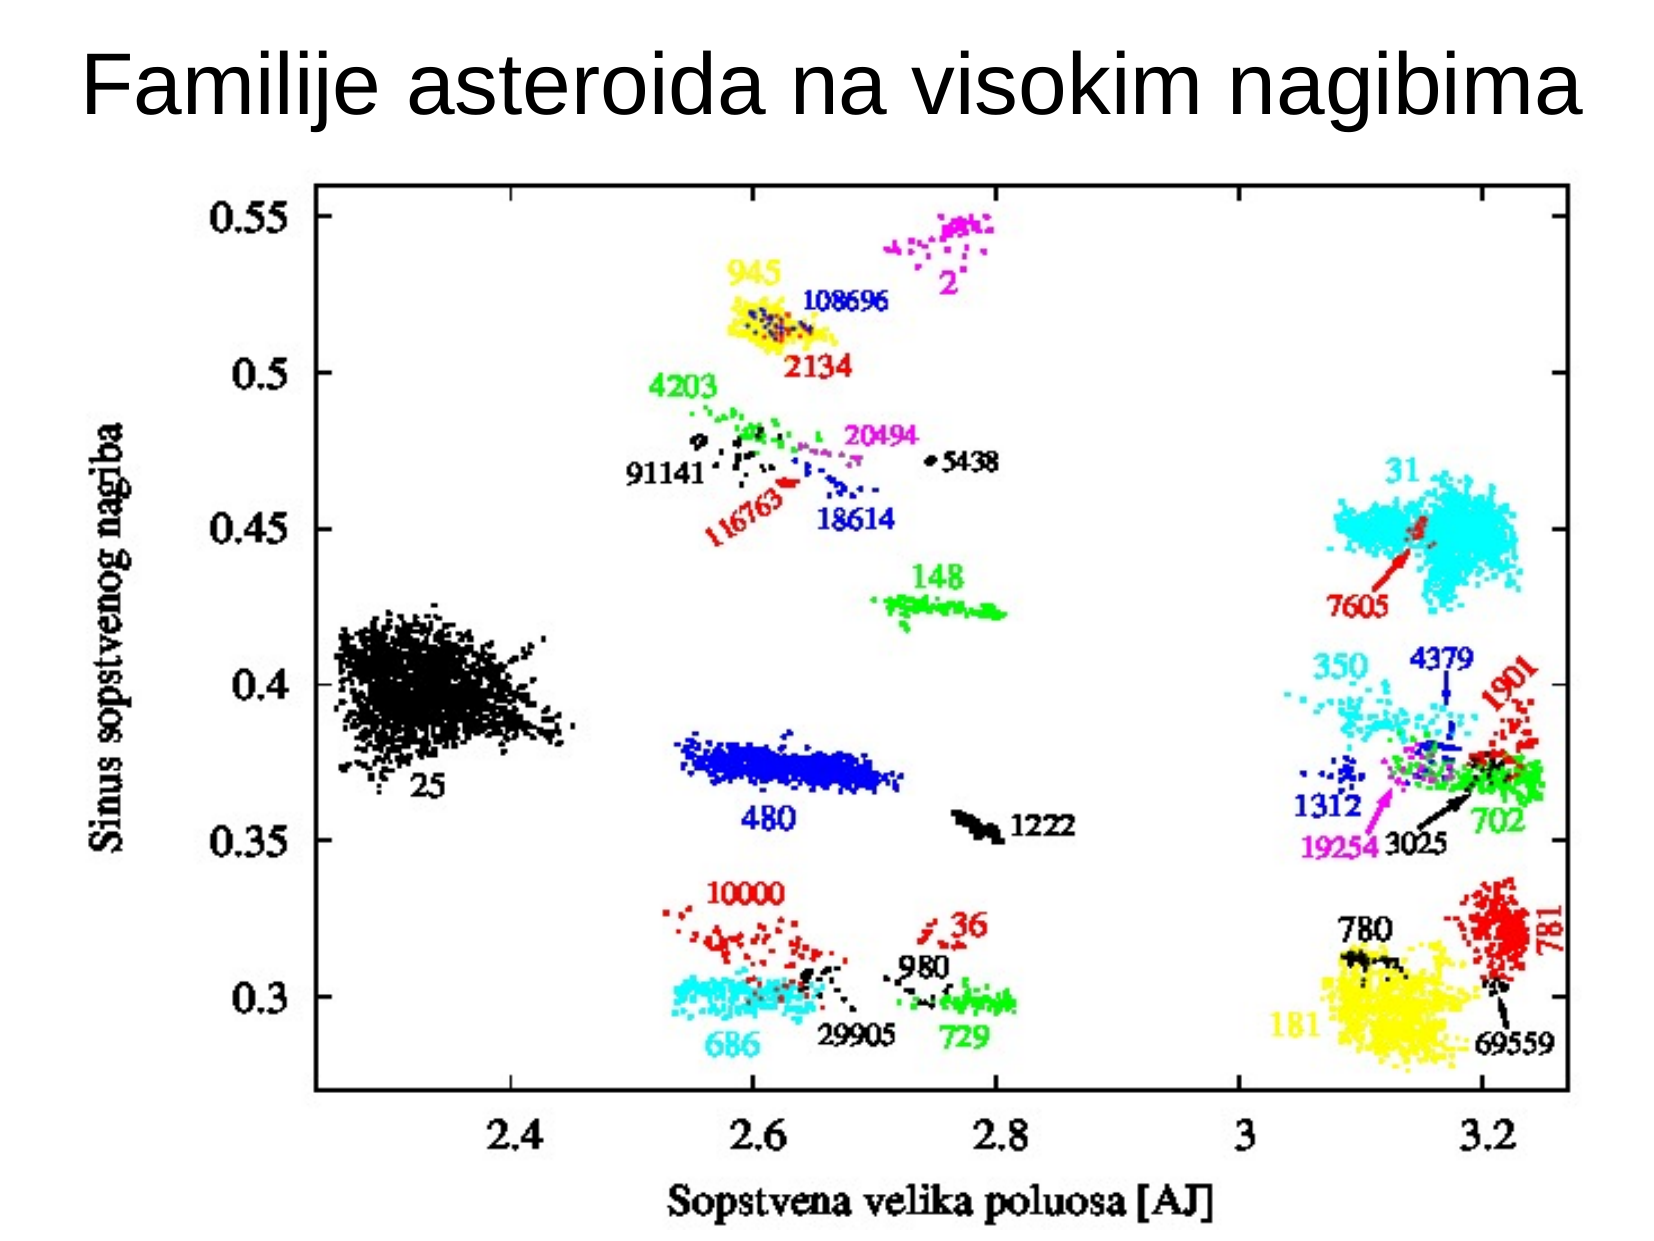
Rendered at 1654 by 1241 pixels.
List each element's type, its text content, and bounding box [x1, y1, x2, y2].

picture [15, 134, 1636, 1230]
title Familije asteroida na visokim nagibima [30, 34, 1636, 134]
